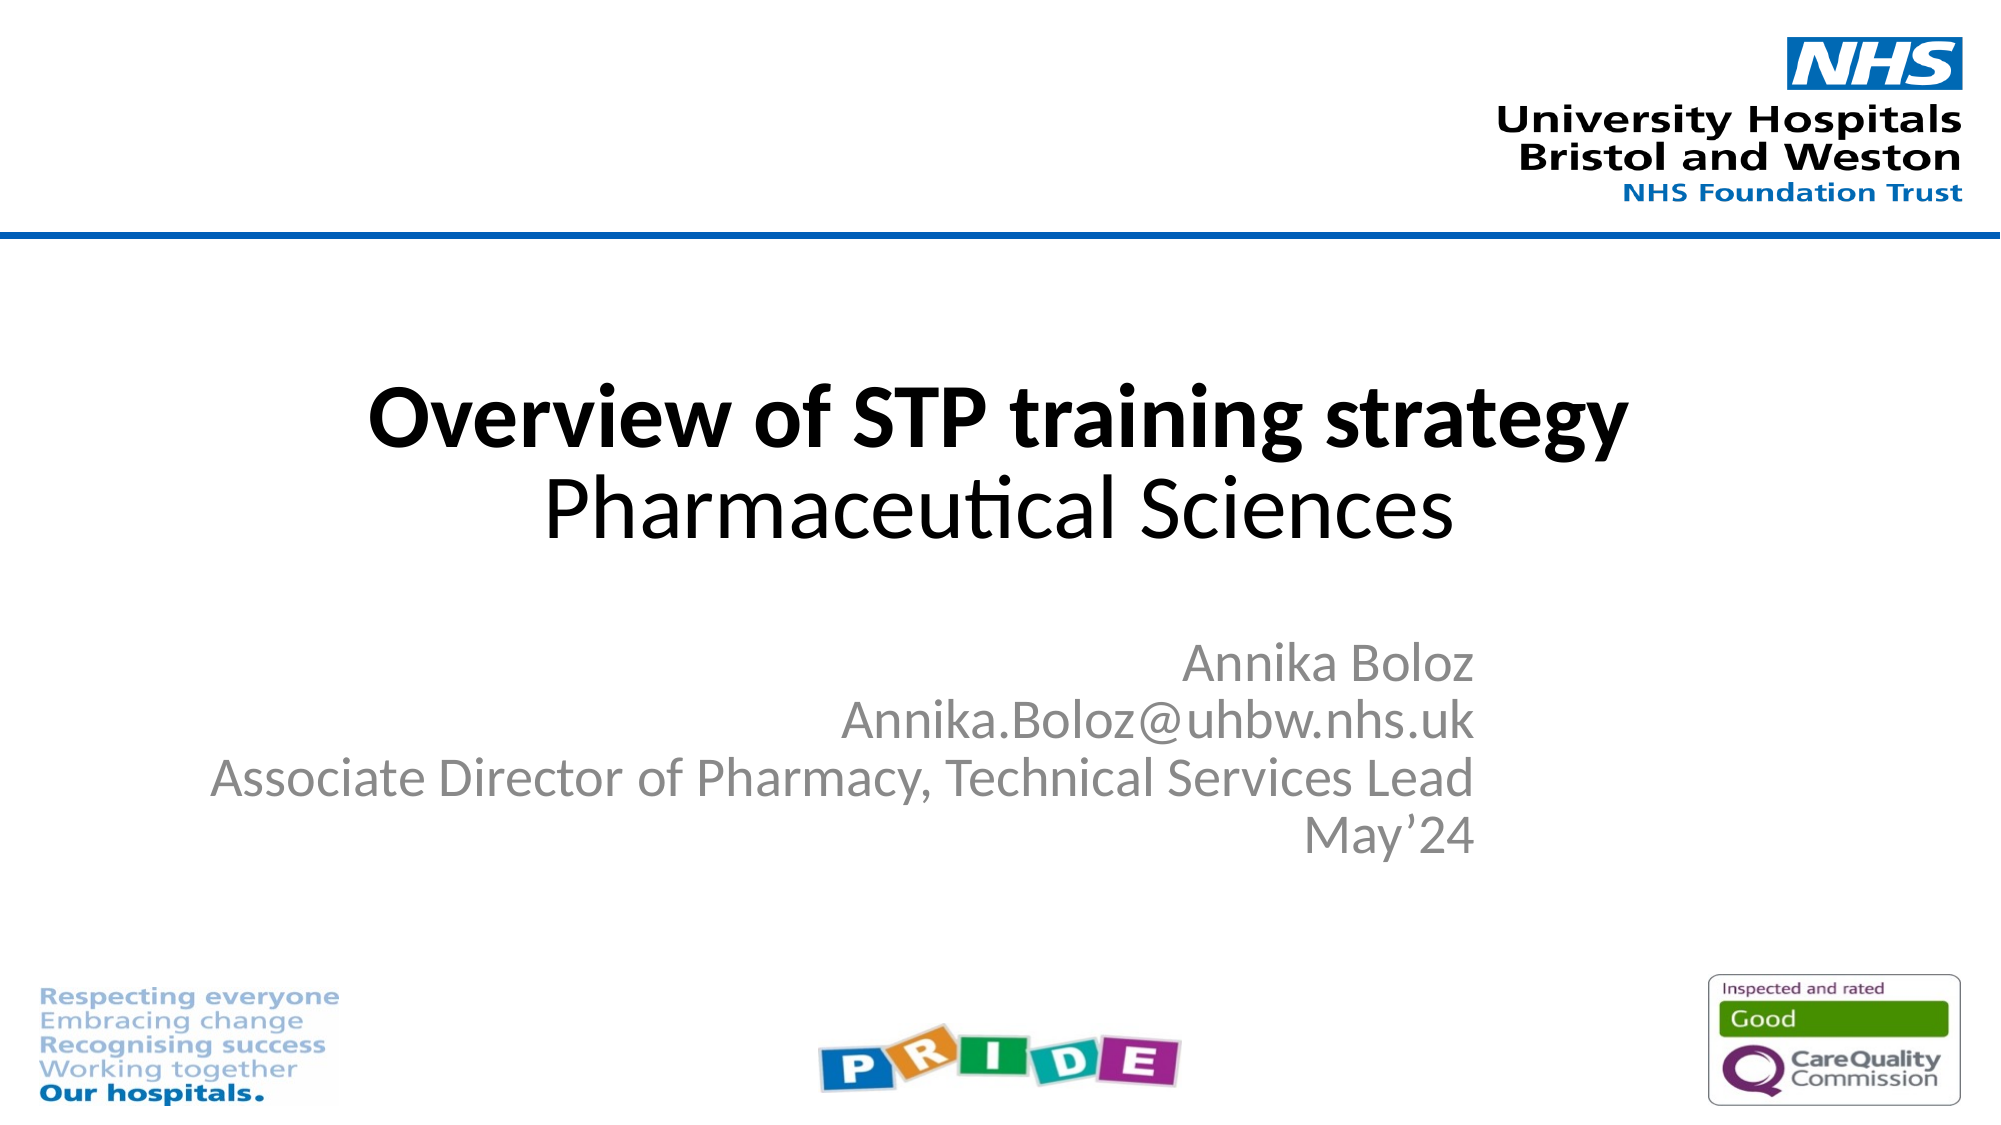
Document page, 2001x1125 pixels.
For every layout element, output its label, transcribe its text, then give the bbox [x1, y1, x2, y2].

subtitle Annika Boloz Annika.Boloz@uhbw.nhs.uk Associate Director of Pharmacy, Technical Services Lead May’24 [195, 637, 1701, 925]
title Overview of STP training strategy Pharmaceutical Sciences [150, 349, 1851, 591]
